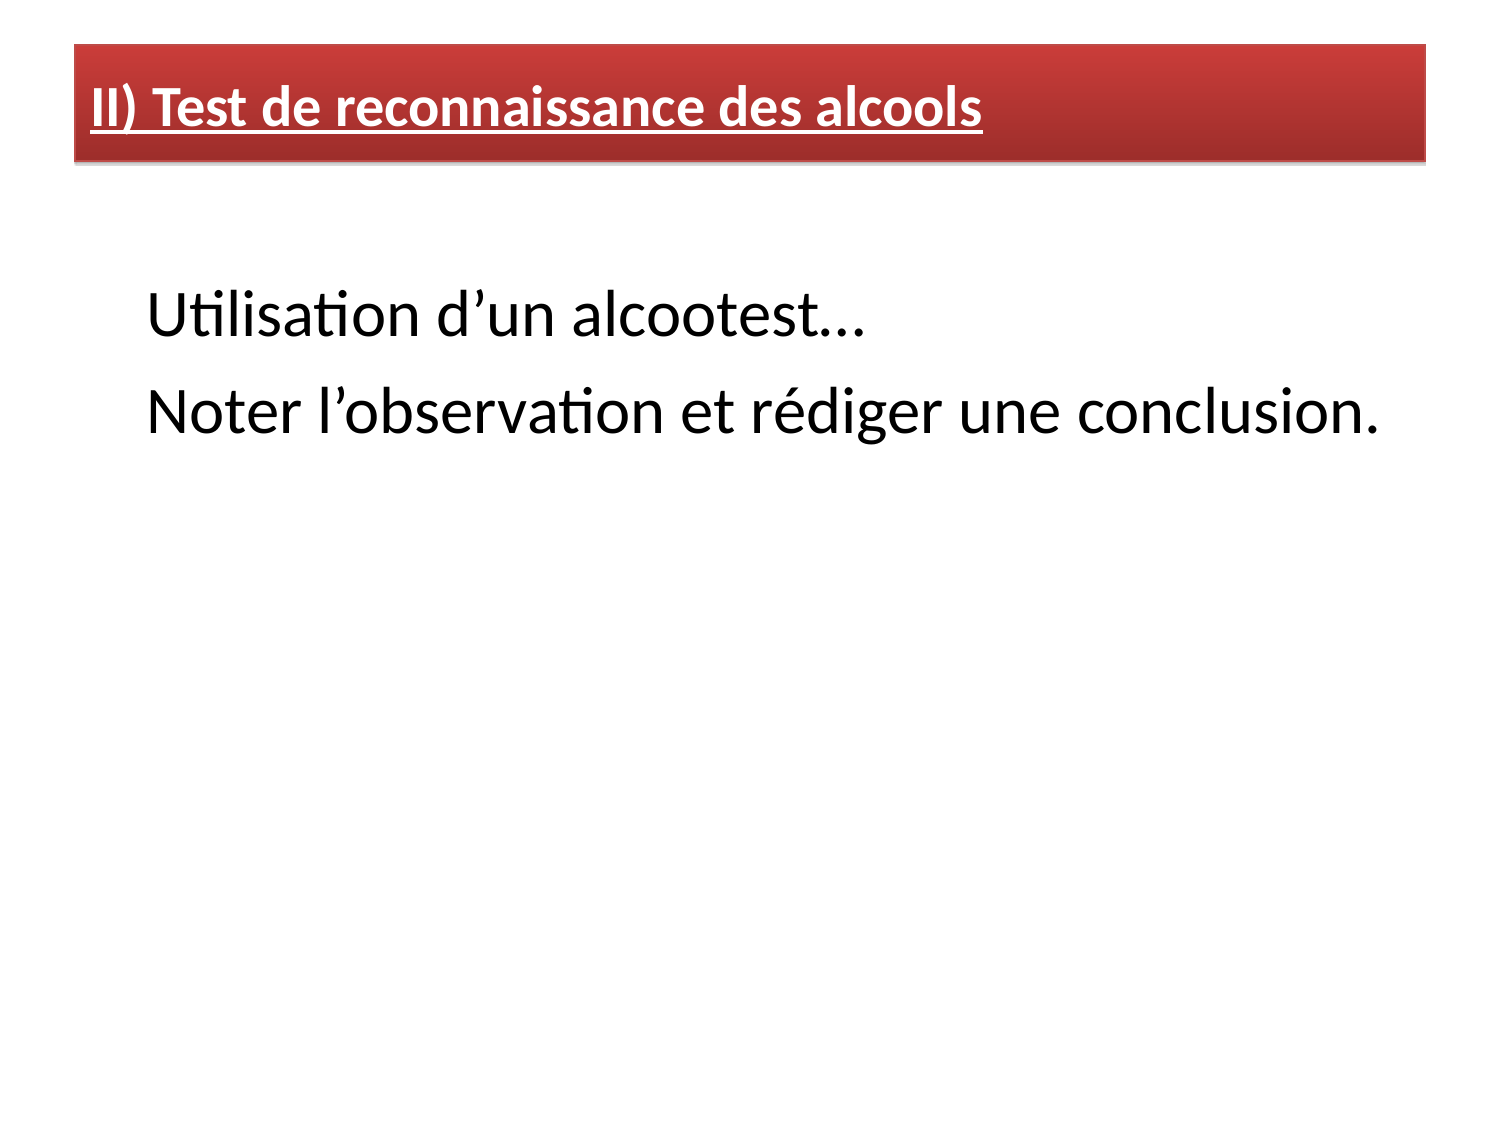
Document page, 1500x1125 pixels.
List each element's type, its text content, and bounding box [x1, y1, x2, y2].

title II) Test de reconnaissance des alcools [75, 45, 1426, 161]
list Utilisation d’un alcootest… Noter l’observation et rédiger une conclusion. [75, 262, 1426, 1005]
